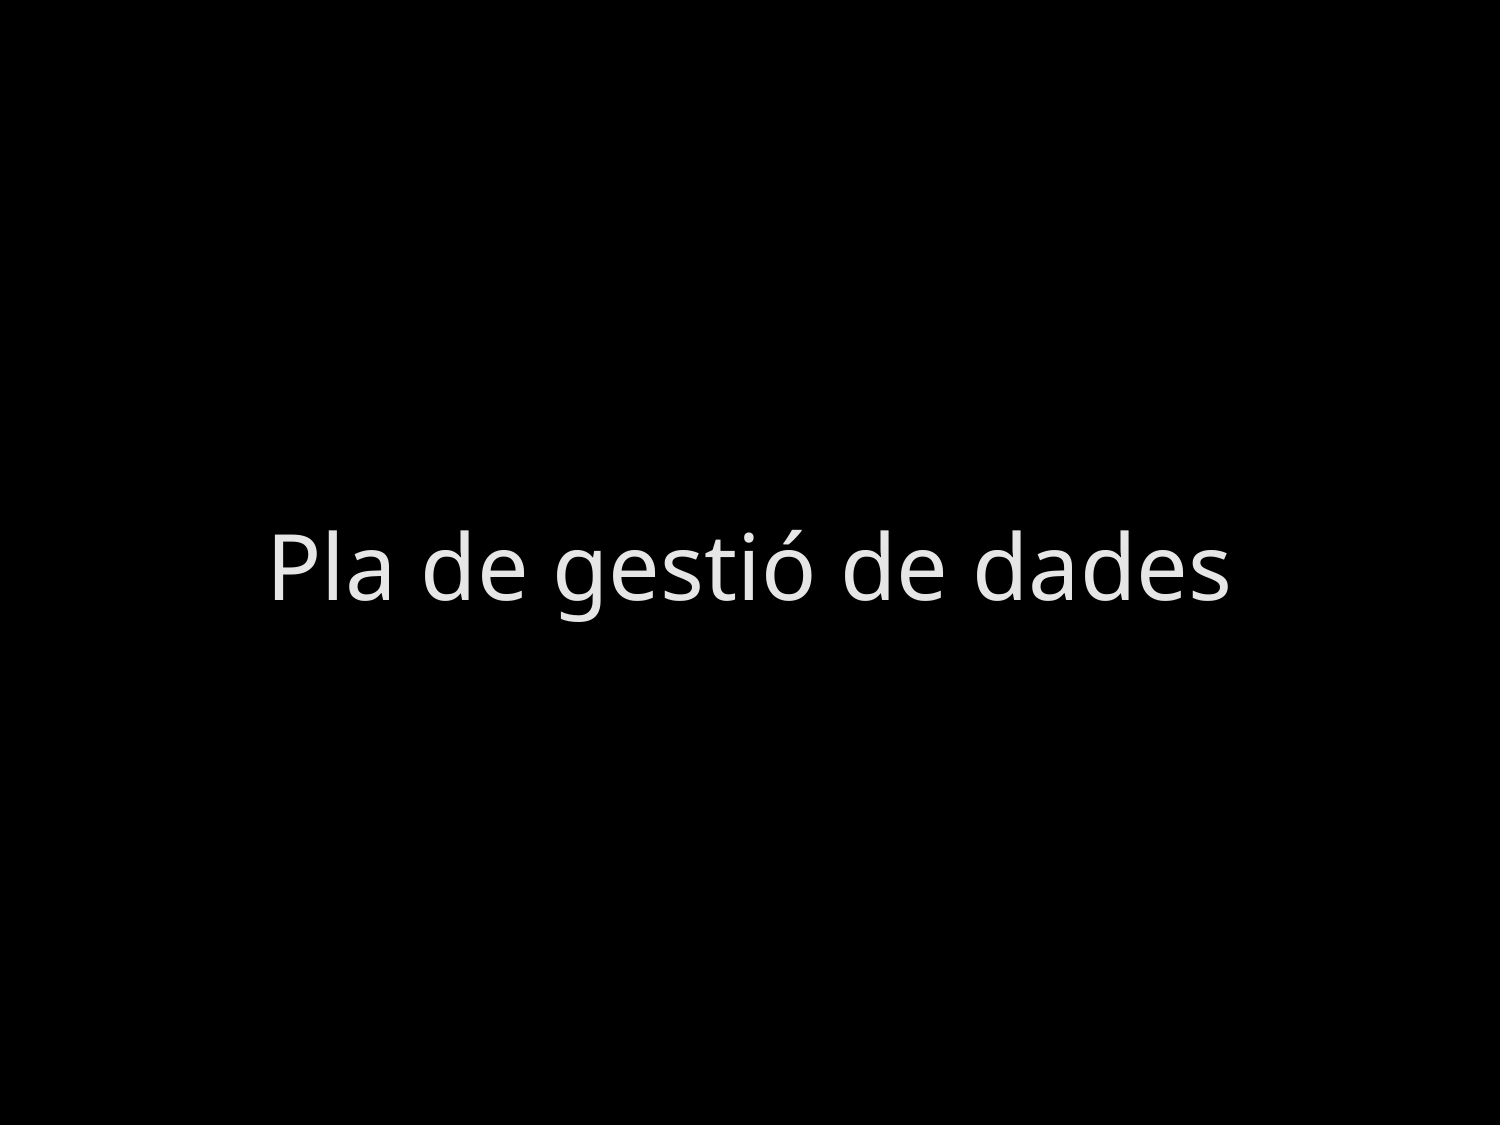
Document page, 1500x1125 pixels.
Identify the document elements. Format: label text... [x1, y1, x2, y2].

subtitle Pla de gestió de dades [109, 112, 1391, 1013]
